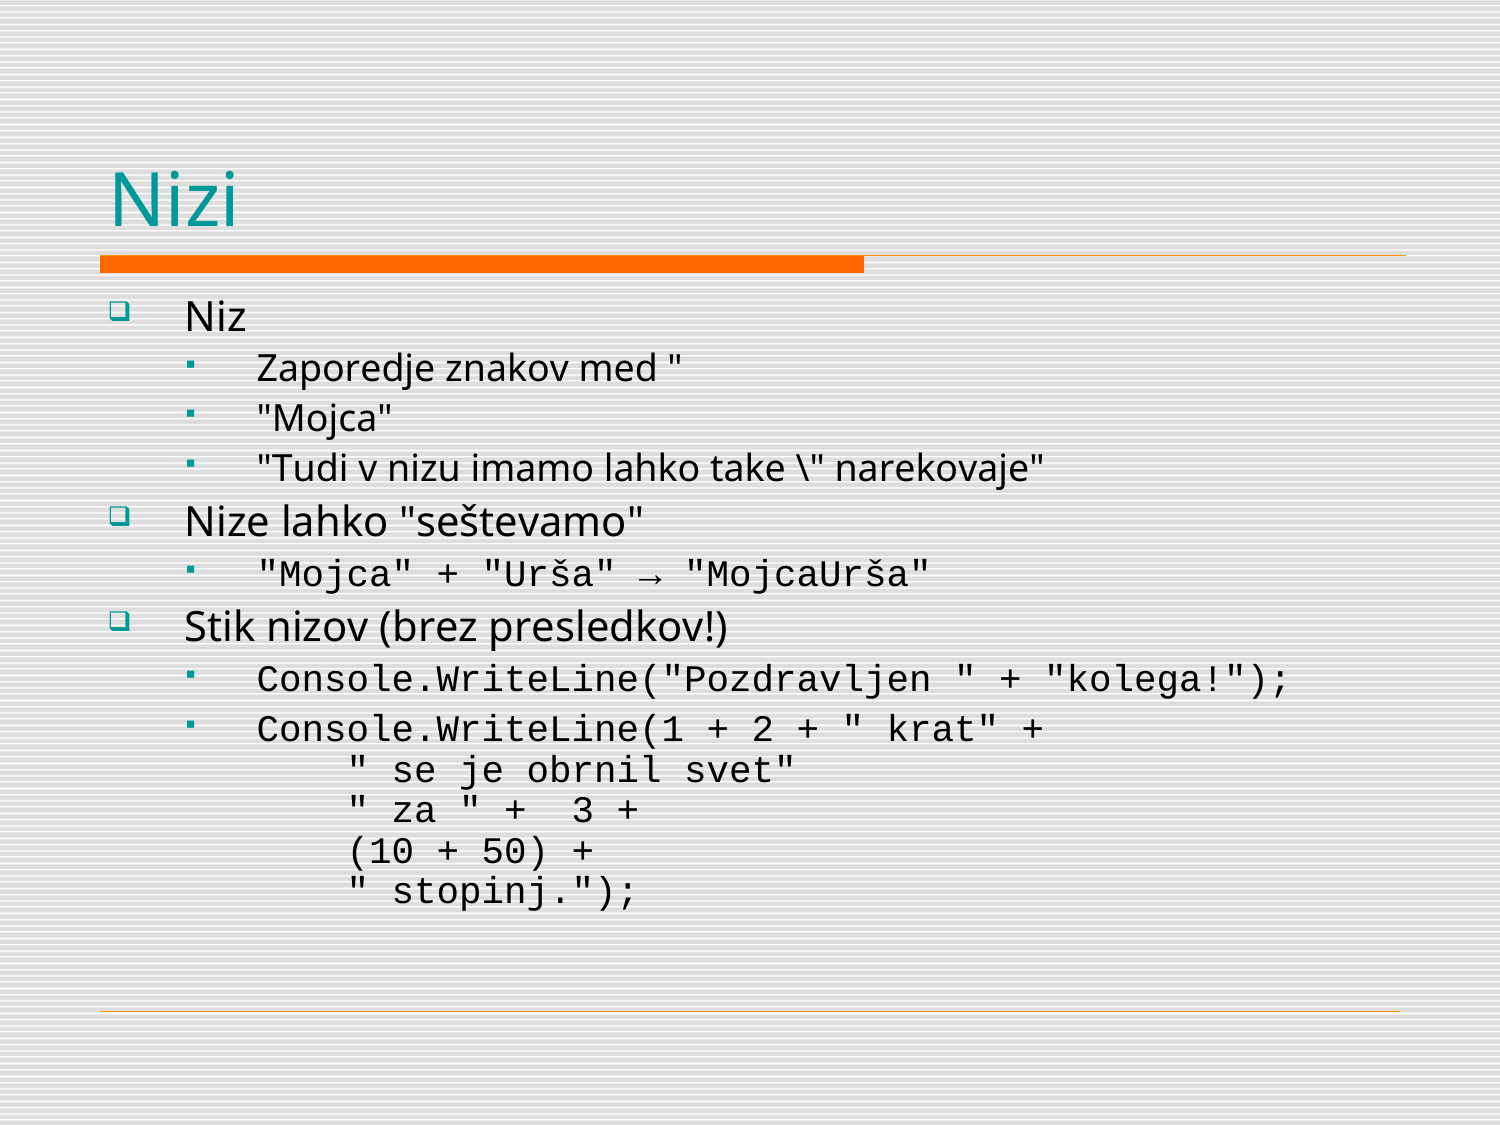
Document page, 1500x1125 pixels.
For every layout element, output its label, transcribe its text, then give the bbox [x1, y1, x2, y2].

title Nizi [94, 49, 1407, 250]
list Niz Zaporedje znakov med " "Mojca" "Tudi v nizu imamo lahko take \" narekovaje" Nize lahko "seštevamo" "Mojca" + "Urša" → "MojcaUrša" Stik nizov (brez presledkov!) Console.WriteLine("Pozdravljen " + "kolega!"); Console.WriteLine(1 + 2 + " krat" + " se je obrnil svet" " za " + 3 + (10 + 50) + " stopinj."); [92, 287, 1406, 988]
picture [0, 0, 1500, 1125]
